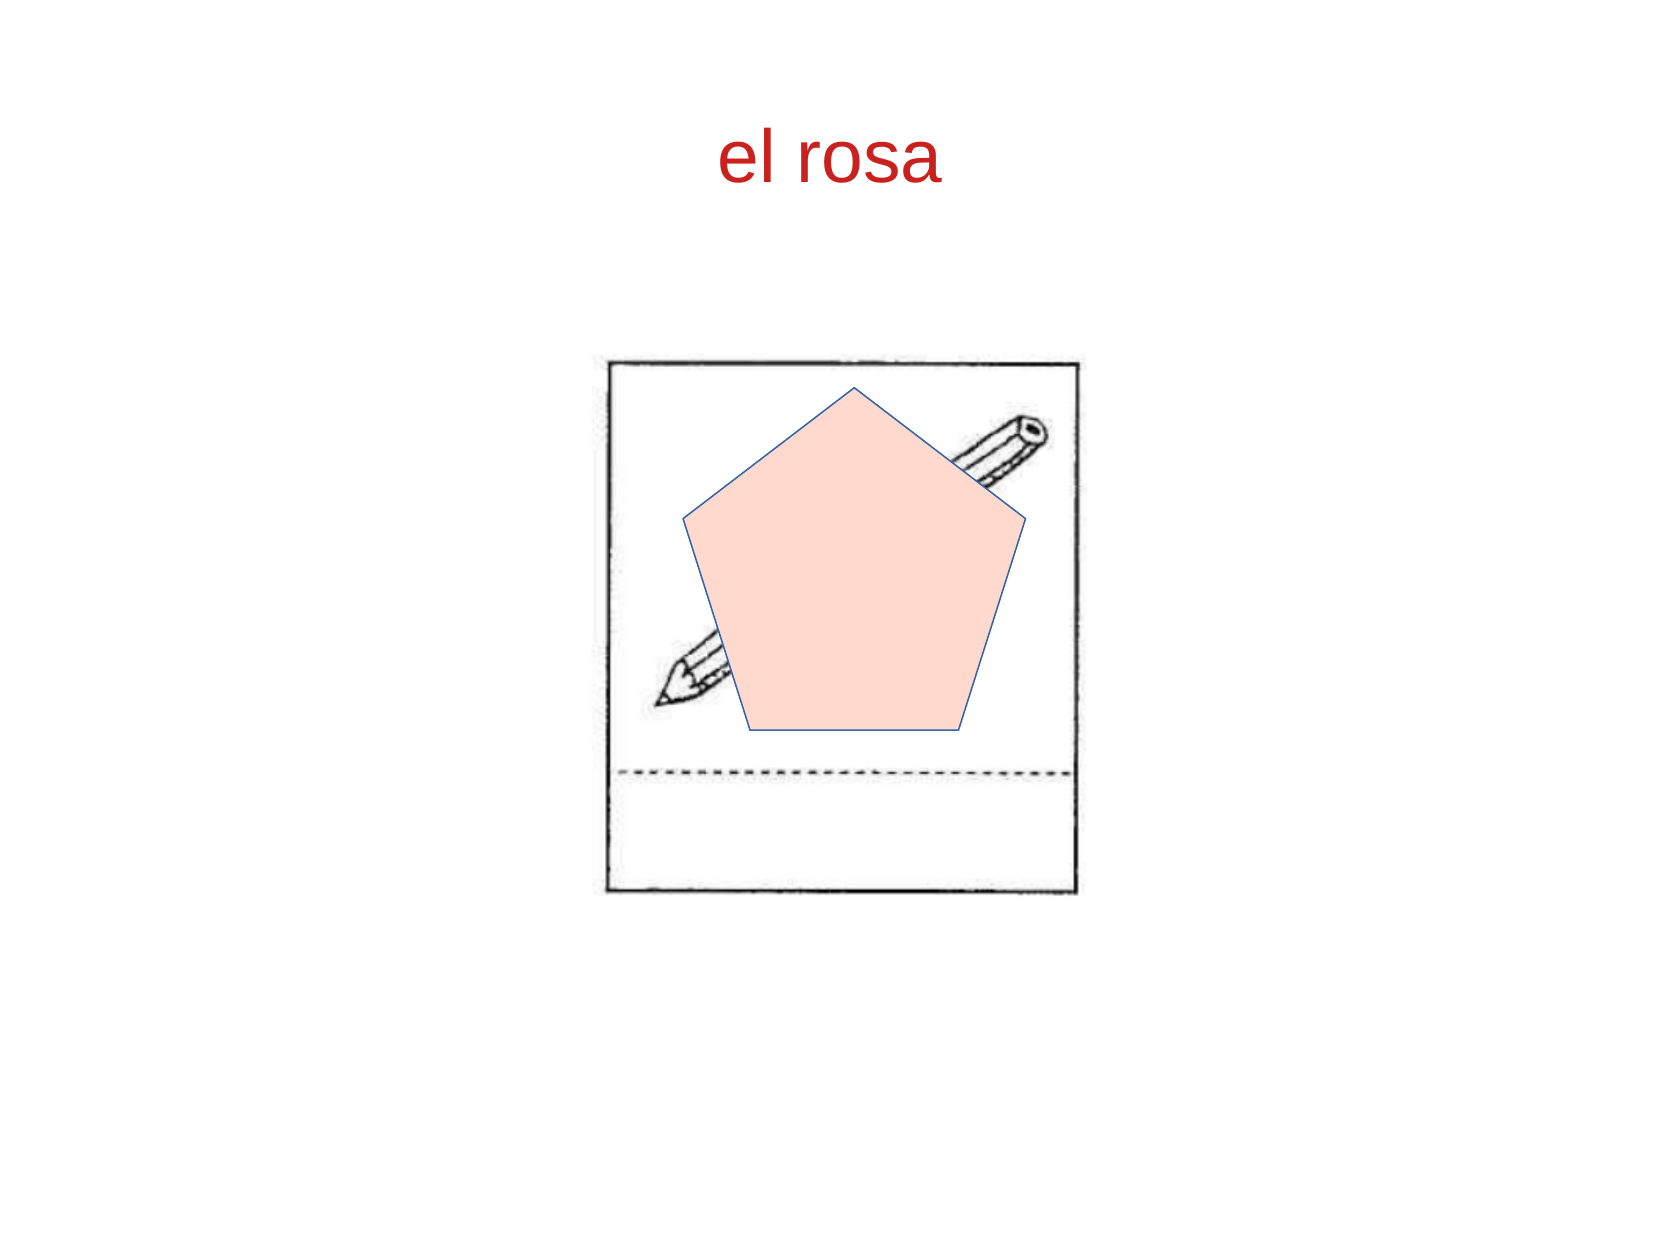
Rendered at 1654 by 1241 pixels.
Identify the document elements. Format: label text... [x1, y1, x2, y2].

picture [576, 331, 1099, 918]
text_box el rosa [289, 49, 1371, 257]
text_box [683, 387, 1026, 731]
